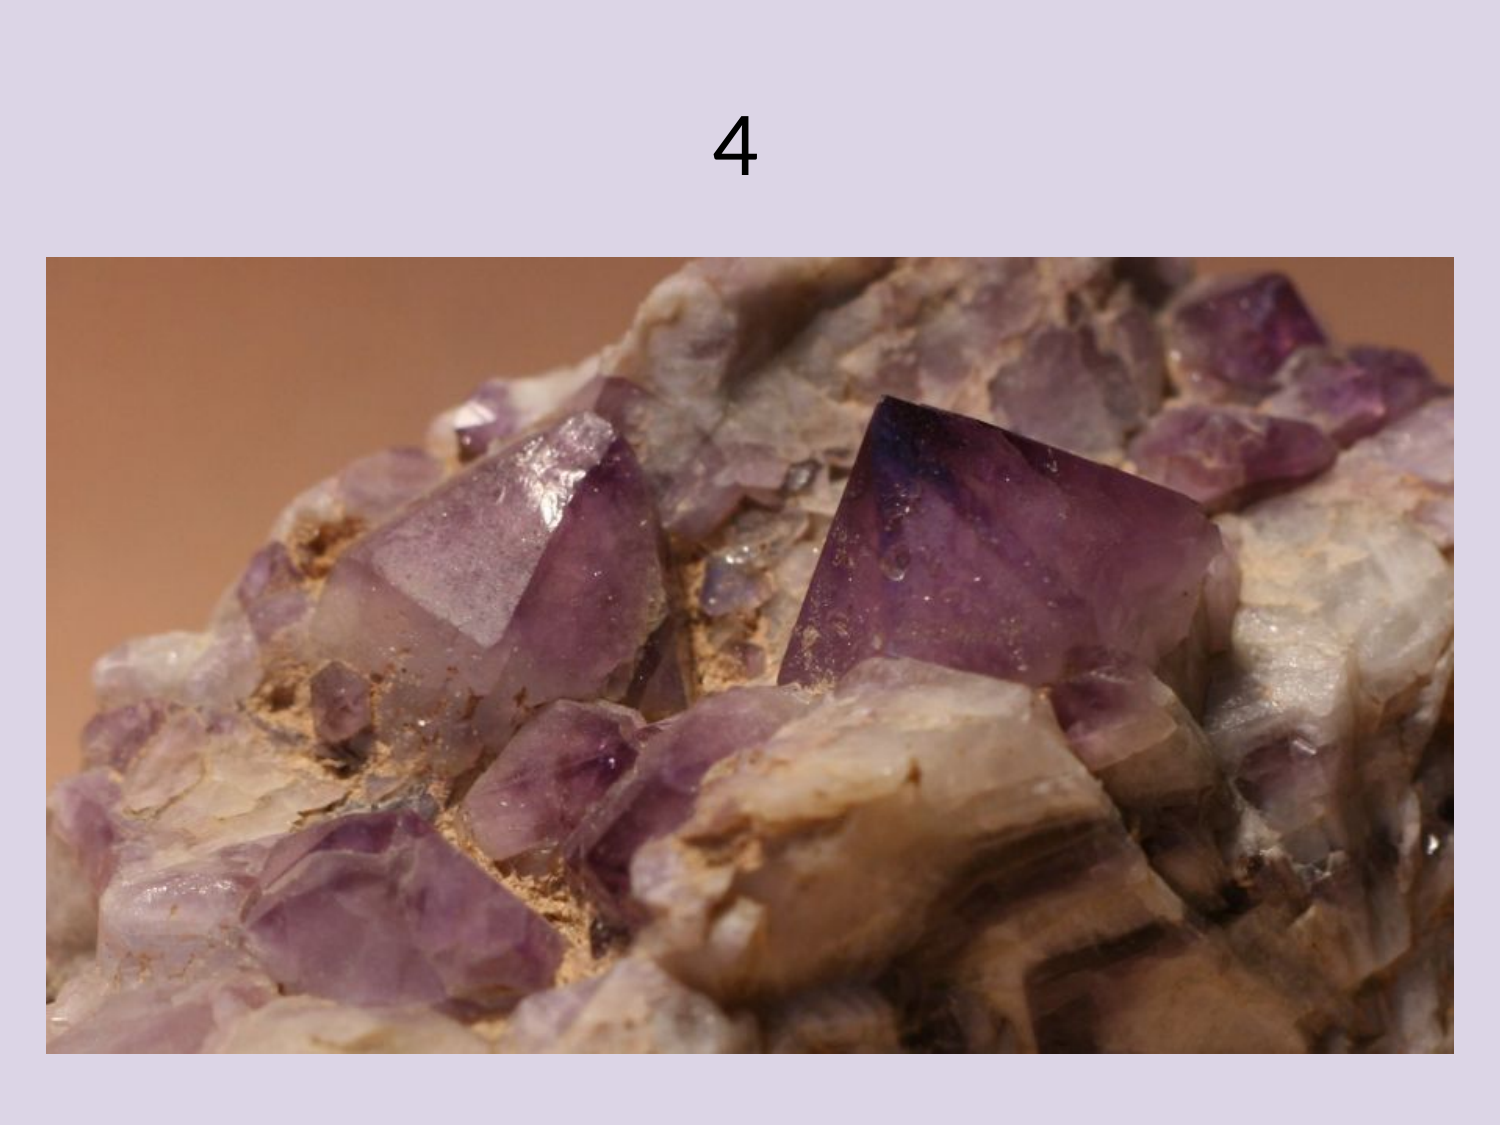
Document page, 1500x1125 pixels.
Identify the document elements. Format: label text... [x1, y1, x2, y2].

title 4 [46, 45, 1426, 233]
picture [46, 257, 1454, 1054]
